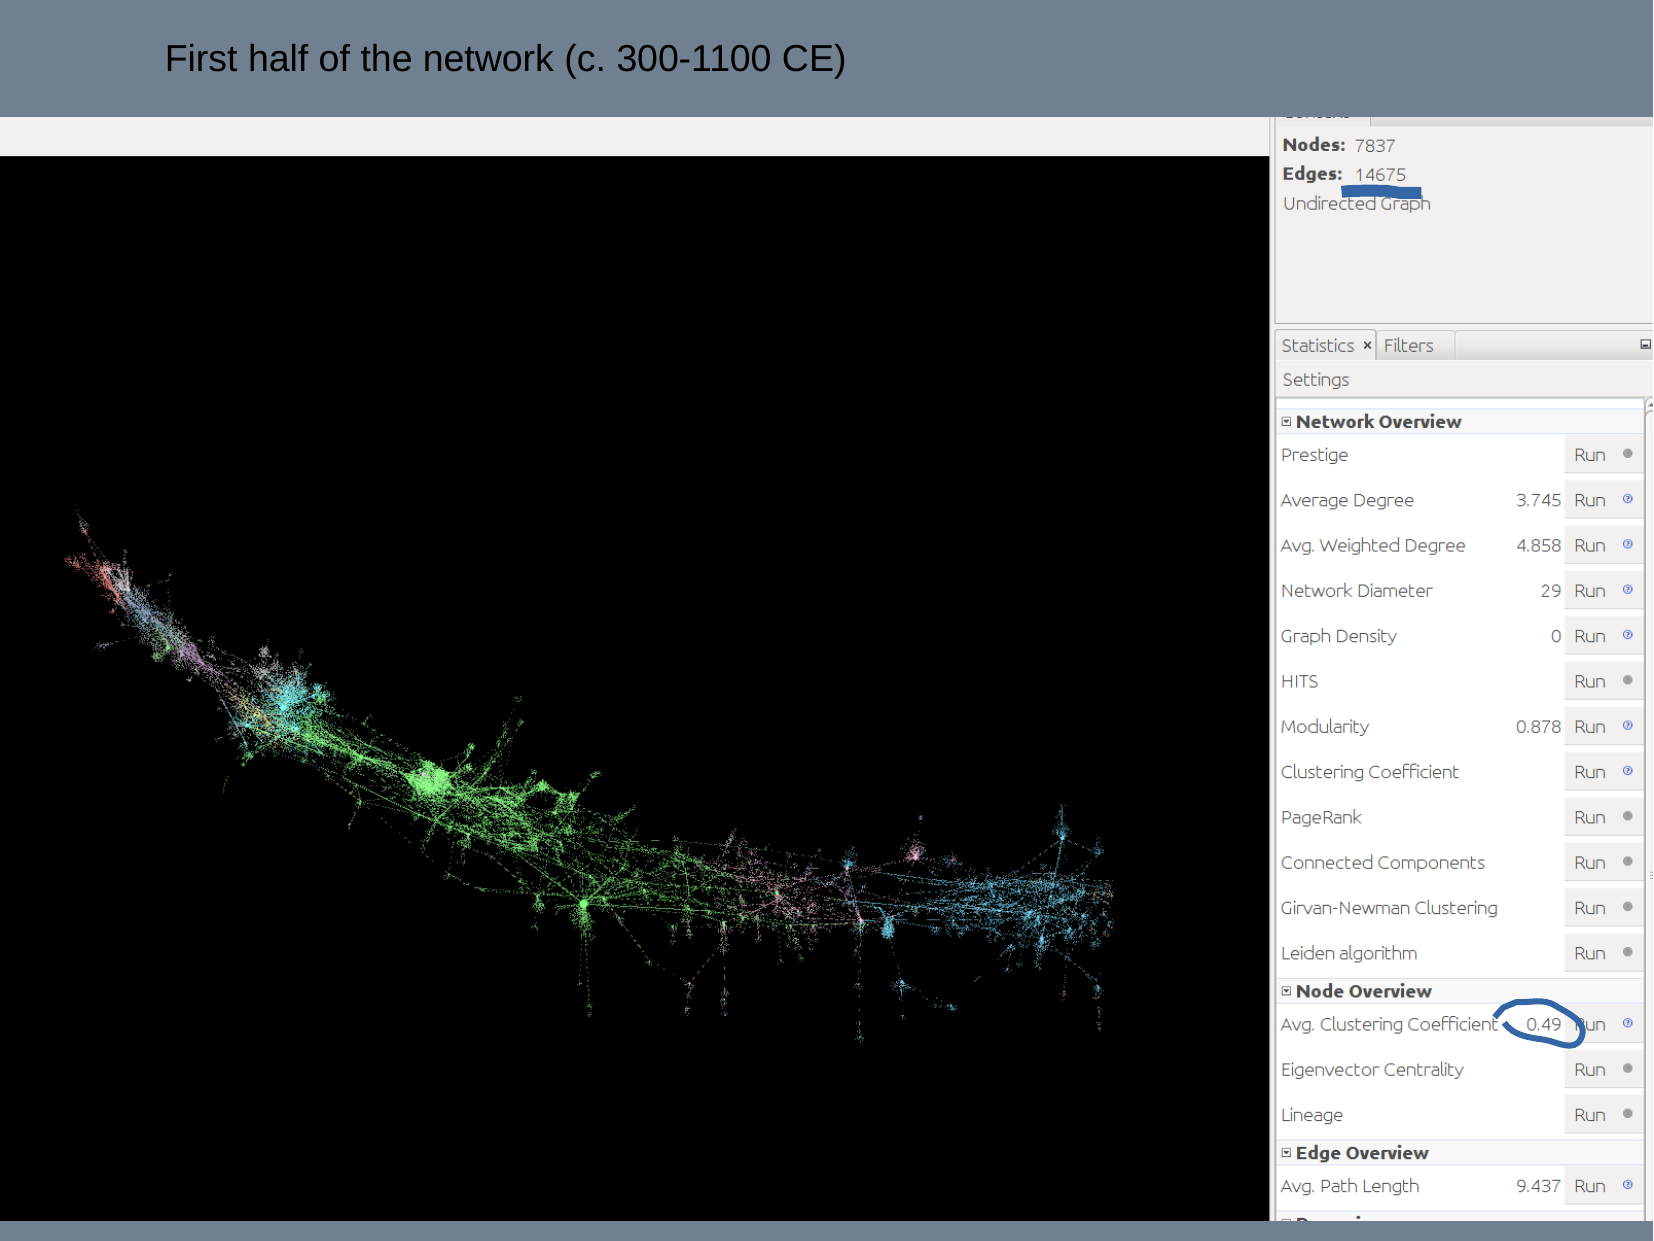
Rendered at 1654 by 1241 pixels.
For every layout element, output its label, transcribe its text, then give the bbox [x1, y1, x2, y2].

picture [0, 117, 1653, 1221]
text_box First half of the network (c. 300-1100 CE) [149, 30, 1410, 87]
